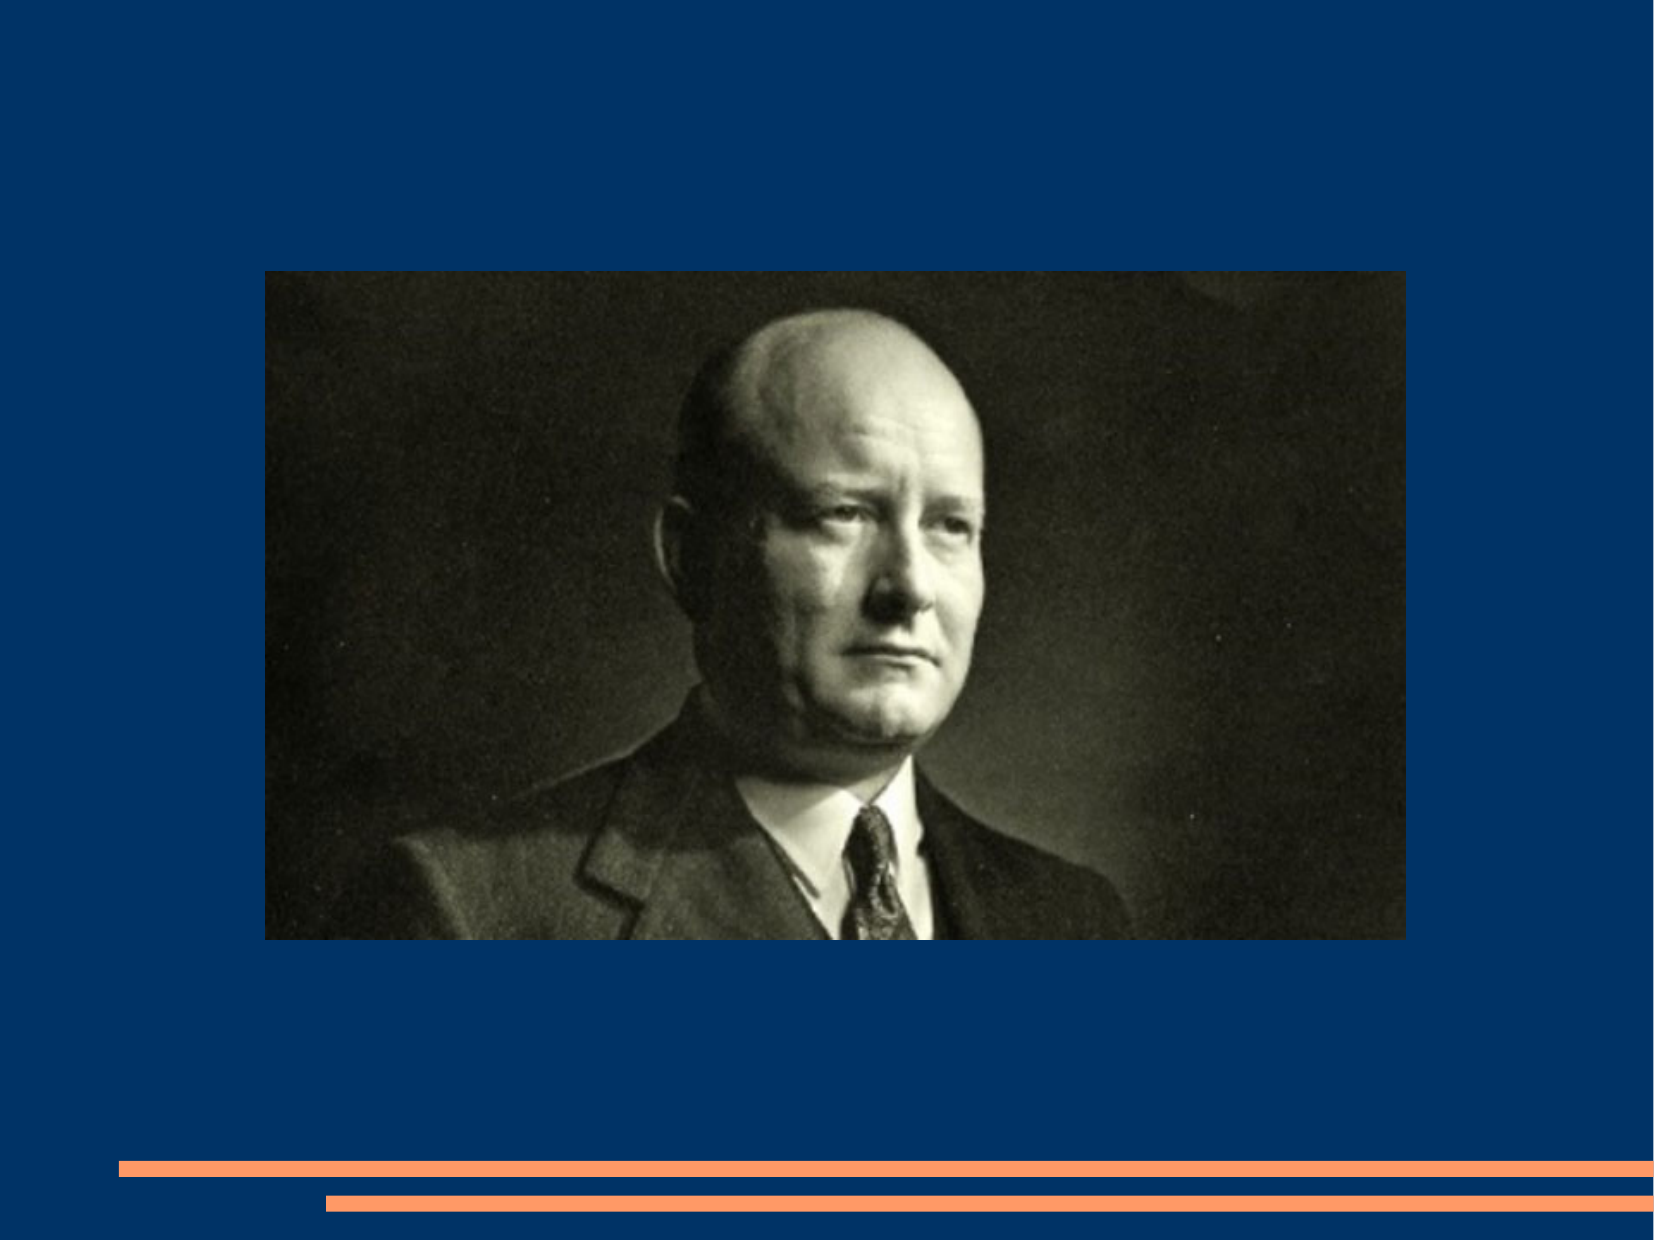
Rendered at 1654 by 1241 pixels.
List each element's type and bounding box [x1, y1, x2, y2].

picture [265, 271, 1406, 940]
